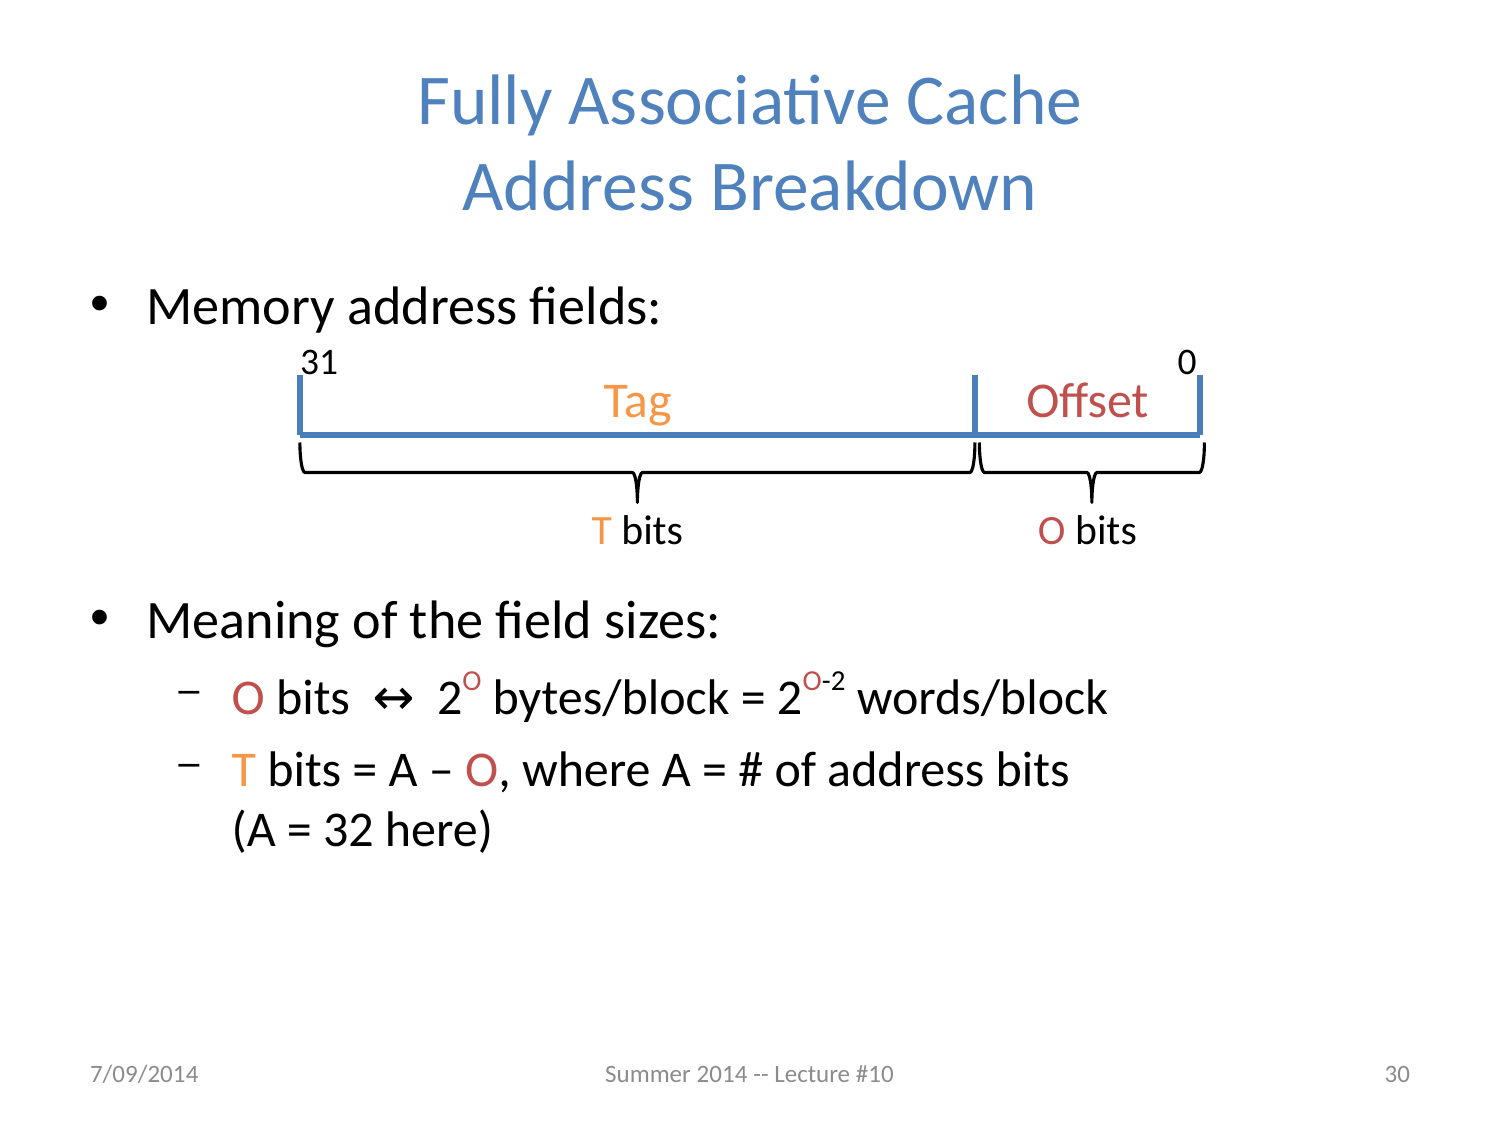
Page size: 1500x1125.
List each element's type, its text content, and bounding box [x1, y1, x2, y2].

text_box 0 [1162, 329, 1212, 390]
text_box T bits [299, 495, 974, 561]
list Memory address fields: Meaning of the field sizes: O bits ↔ 2O bytes/block = 2O-2 words/block T bits = A – O, where A = # of address bits (A = 32 here) [75, 262, 1425, 1073]
title Fully Associative Cache Address Breakdown [75, 45, 1425, 233]
footer Summer 2014 -- Lecture #10 [512, 1042, 988, 1103]
text_box Tag [303, 359, 974, 432]
text_box O bits [974, 495, 1200, 561]
text_box 31 [285, 329, 354, 390]
slide_number <number> [1074, 1042, 1425, 1103]
text_box Offset [974, 359, 1197, 432]
slide_number 7/09/2014 [75, 1042, 425, 1103]
